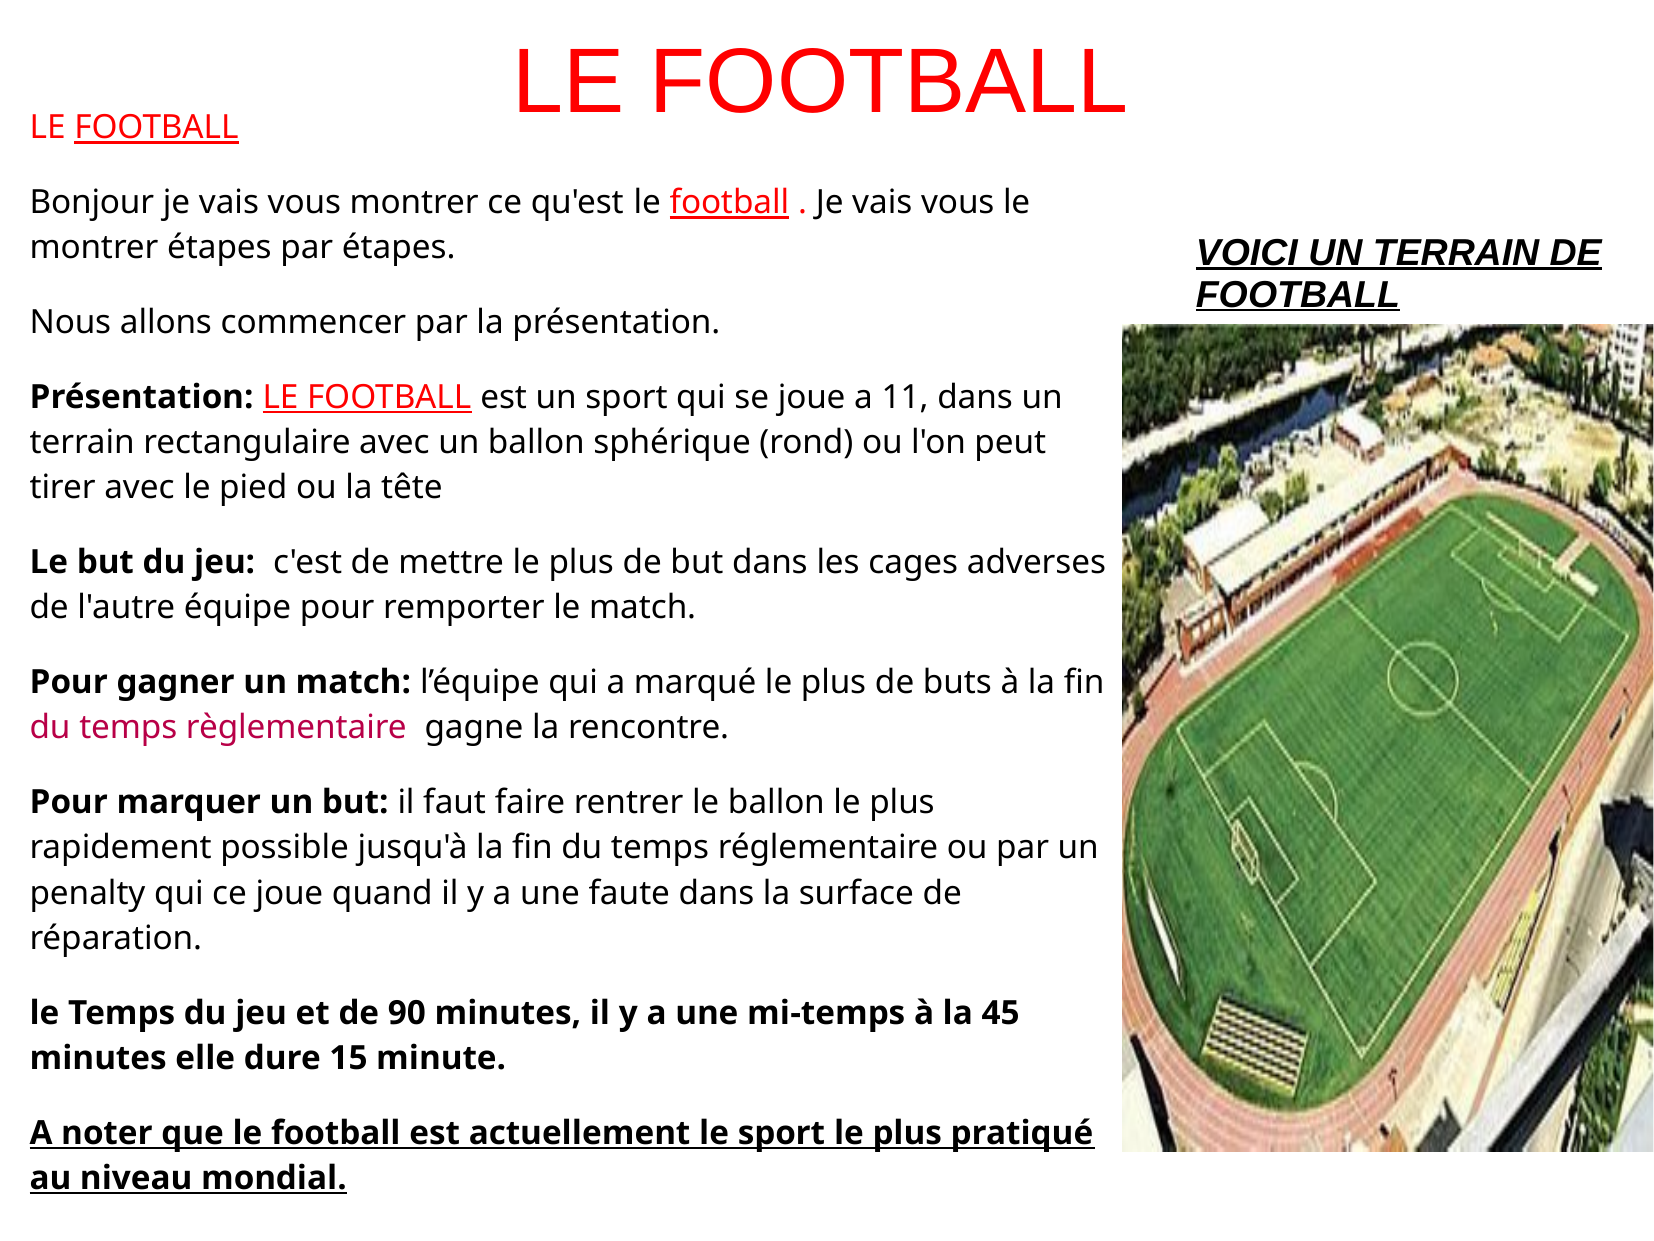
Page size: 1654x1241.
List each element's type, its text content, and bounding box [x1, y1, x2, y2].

text_box VOICI UN TERRAIN DE FOOTBALL [1181, 223, 1625, 324]
list LE FOOTBALL Bonjour je vais vous montrer ce qu'est le football . Je vais vous le montrer étapes par étapes. Nous allons commencer par la présentation. Présentation: LE FOOTBALL est un sport qui se joue a 11, dans un terrain rectangulaire avec un ballon sphérique (rond) ou l'on peut tirer avec le pied ou la tête Le but du jeu: c'est de mettre le plus de but dans les cages adverses de l'autre équipe pour remporter le match. Pour gagner un match: l’équipe qui a marqué le plus de buts à la fin du temps règlementaire gagne la rencontre. Pour marquer un but: il faut faire rentrer le ballon le plus rapidement possible jusqu'à la fin du temps réglementaire ou par un penalty qui ce joue quand il y a une faute dans la surface de réparation. le Temps du jeu et de 90 minutes, il y a une mi-temps à la 45 minutes elle dure 15 minute. A noter que le football est actuellement le sport le plus pratiqué au niveau mondial. [29, 103, 1123, 1241]
title LE FOOTBALL [76, 14, 1565, 148]
picture [1122, 324, 1654, 1152]
